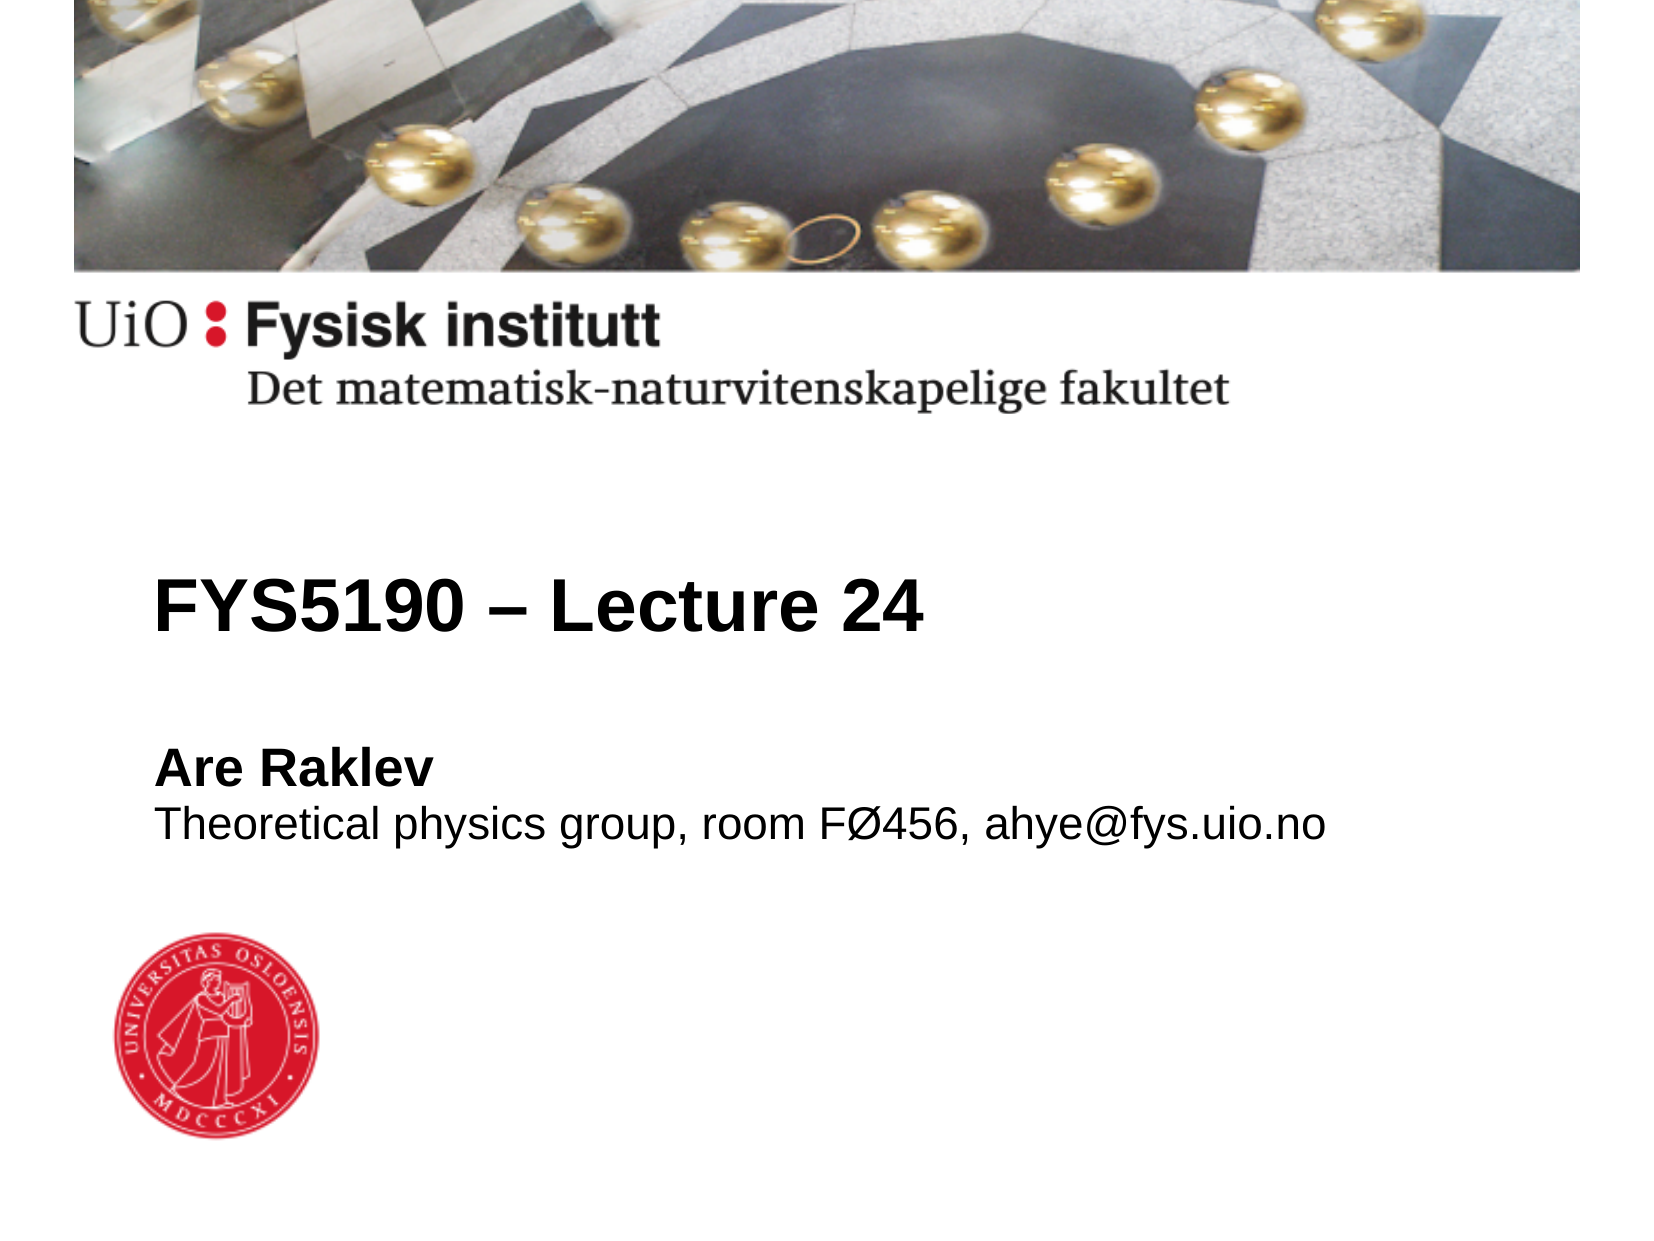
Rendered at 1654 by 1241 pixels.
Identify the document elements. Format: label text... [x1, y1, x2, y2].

picture [109, 927, 326, 1147]
picture [72, 292, 1238, 420]
picture [74, 0, 1580, 280]
subtitle FYS5190 – Lecture 24 [153, 545, 1463, 666]
title Are Raklev Theoretical physics group, room FØ456, ahye@fys.uio.no [153, 725, 1500, 862]
